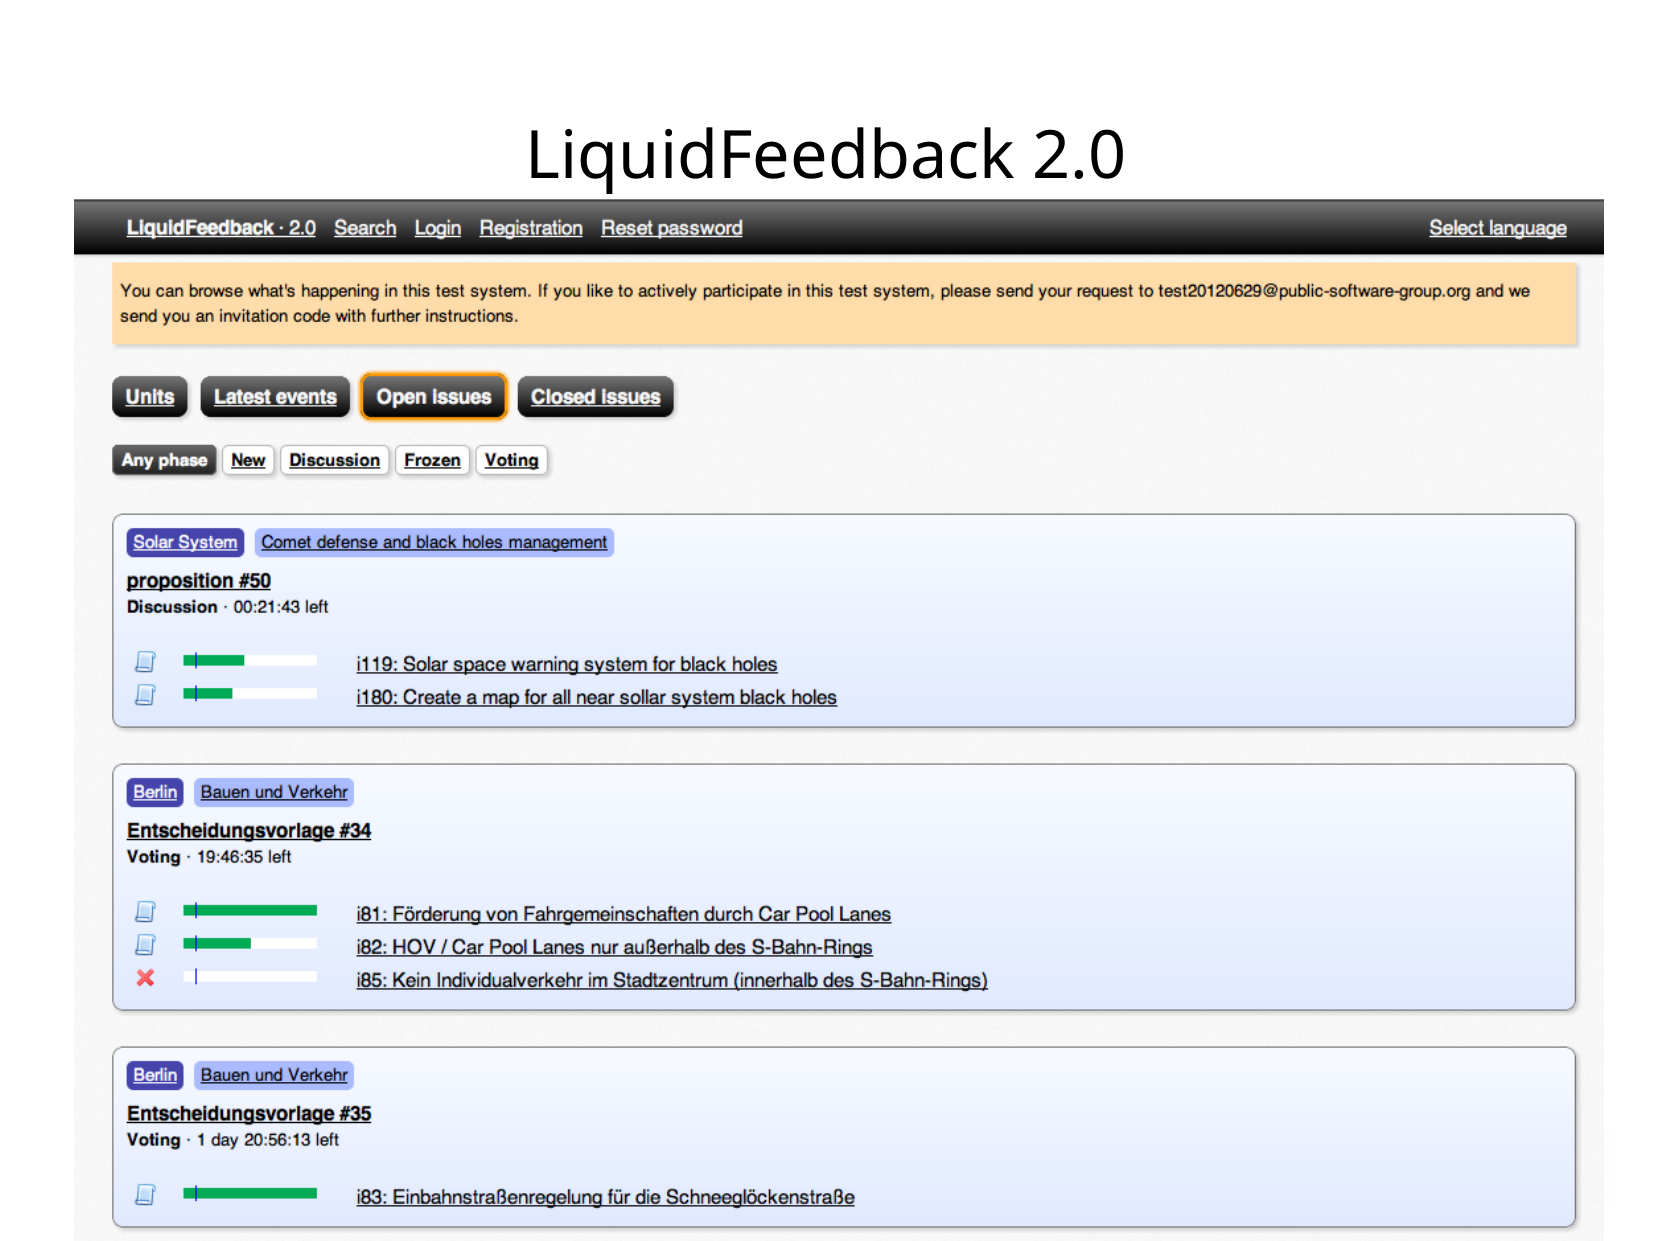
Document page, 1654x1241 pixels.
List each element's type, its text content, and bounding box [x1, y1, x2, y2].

picture [74, 199, 1613, 1241]
title LiquidFeedback 2.0 [82, 49, 1571, 199]
